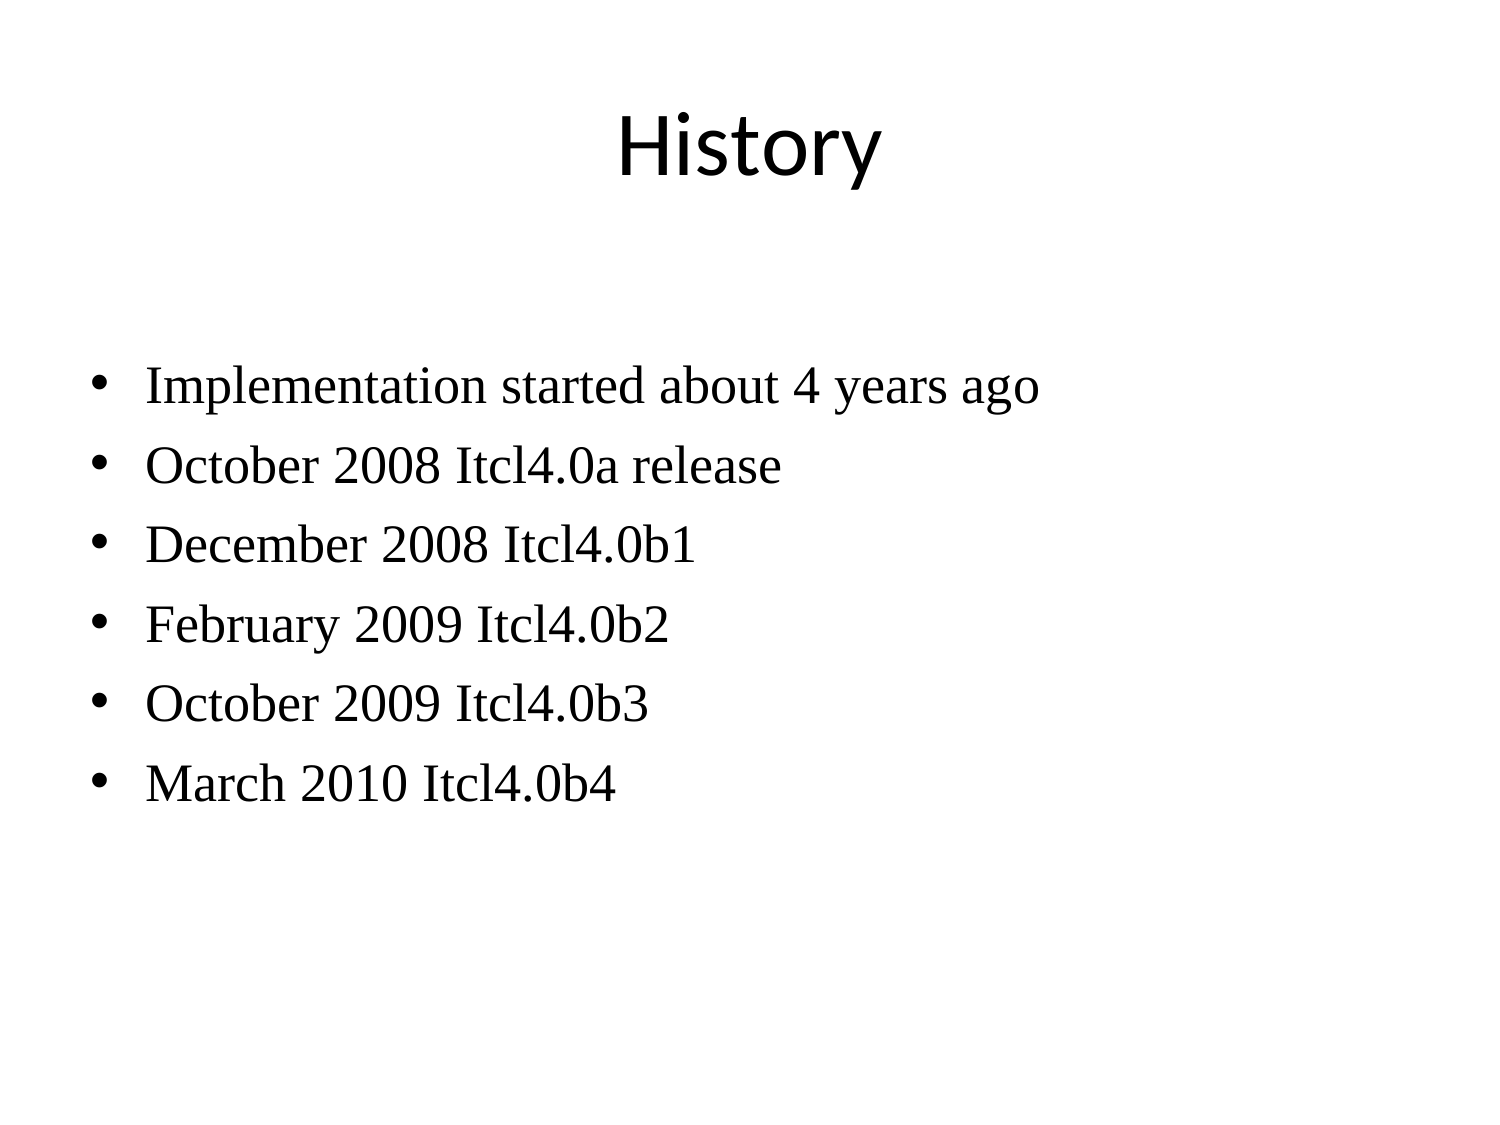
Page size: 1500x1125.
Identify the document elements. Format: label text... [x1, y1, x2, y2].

text_box Implementation started about 4 years ago October 2008 Itcl4.0a release December 2008 Itcl4.0b1 February 2009 Itcl4.0b2 October 2009 Itcl4.0b3 March 2010 Itcl4.0b4 [75, 262, 1426, 1005]
text_box History [75, 45, 1426, 233]
